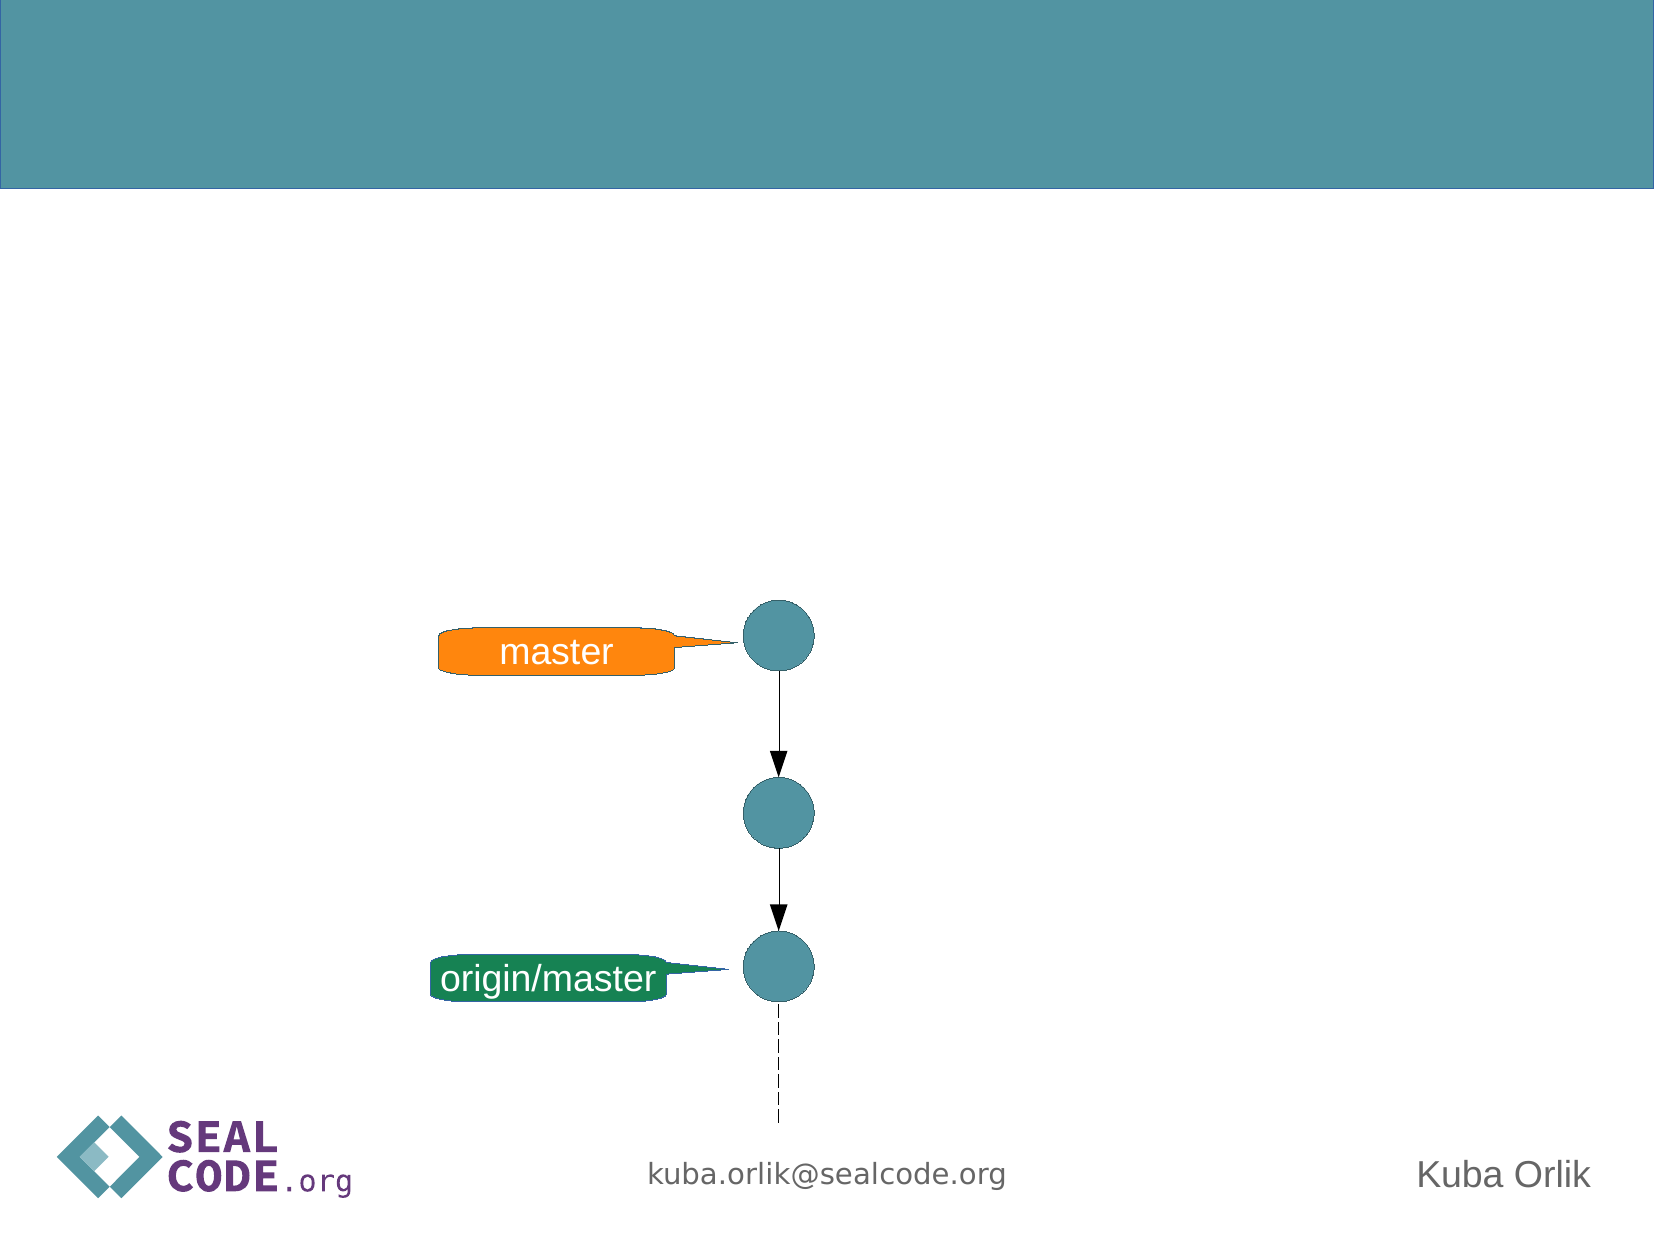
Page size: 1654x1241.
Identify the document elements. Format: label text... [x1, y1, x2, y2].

text_box master [438, 627, 738, 676]
text_box [743, 930, 815, 1002]
text_box [743, 777, 815, 849]
text_box [743, 600, 815, 671]
text_box origin/master [430, 954, 729, 1002]
